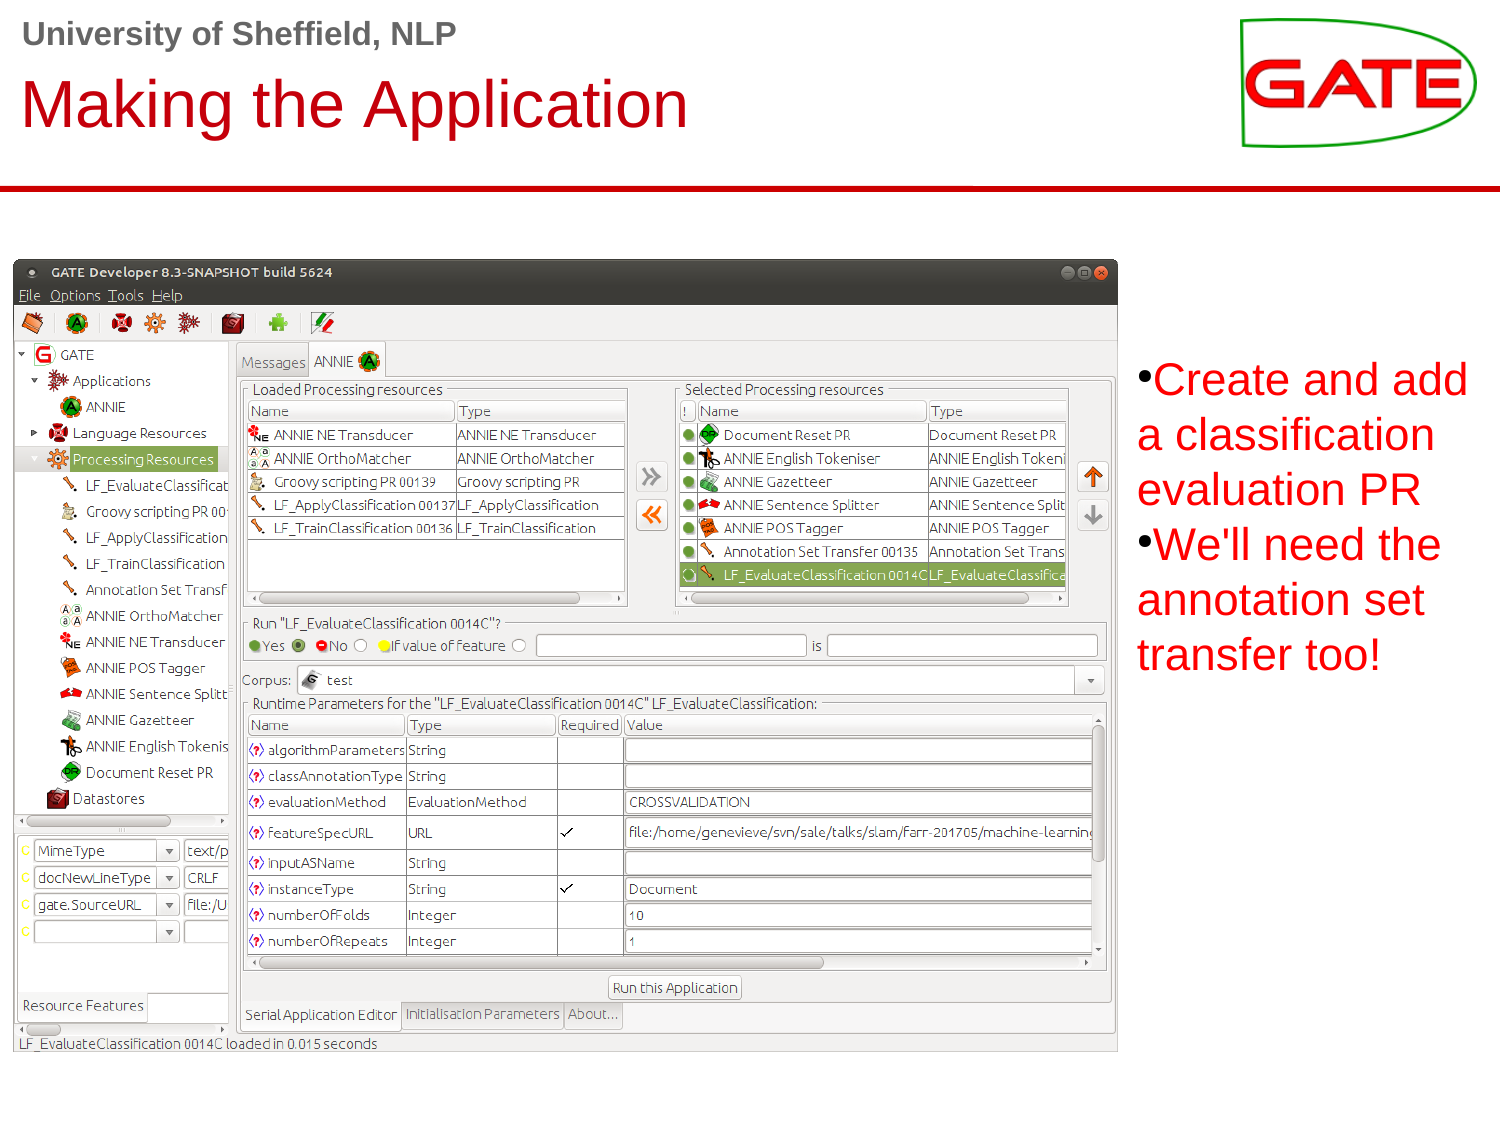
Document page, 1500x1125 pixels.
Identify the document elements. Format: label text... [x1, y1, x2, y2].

title Making the Application [20, 45, 1240, 166]
text_box Create and add a classification evaluation PR We'll need the annotation set transfer too! [1122, 342, 1489, 903]
picture [1240, 18, 1477, 148]
picture [13, 259, 1118, 1052]
